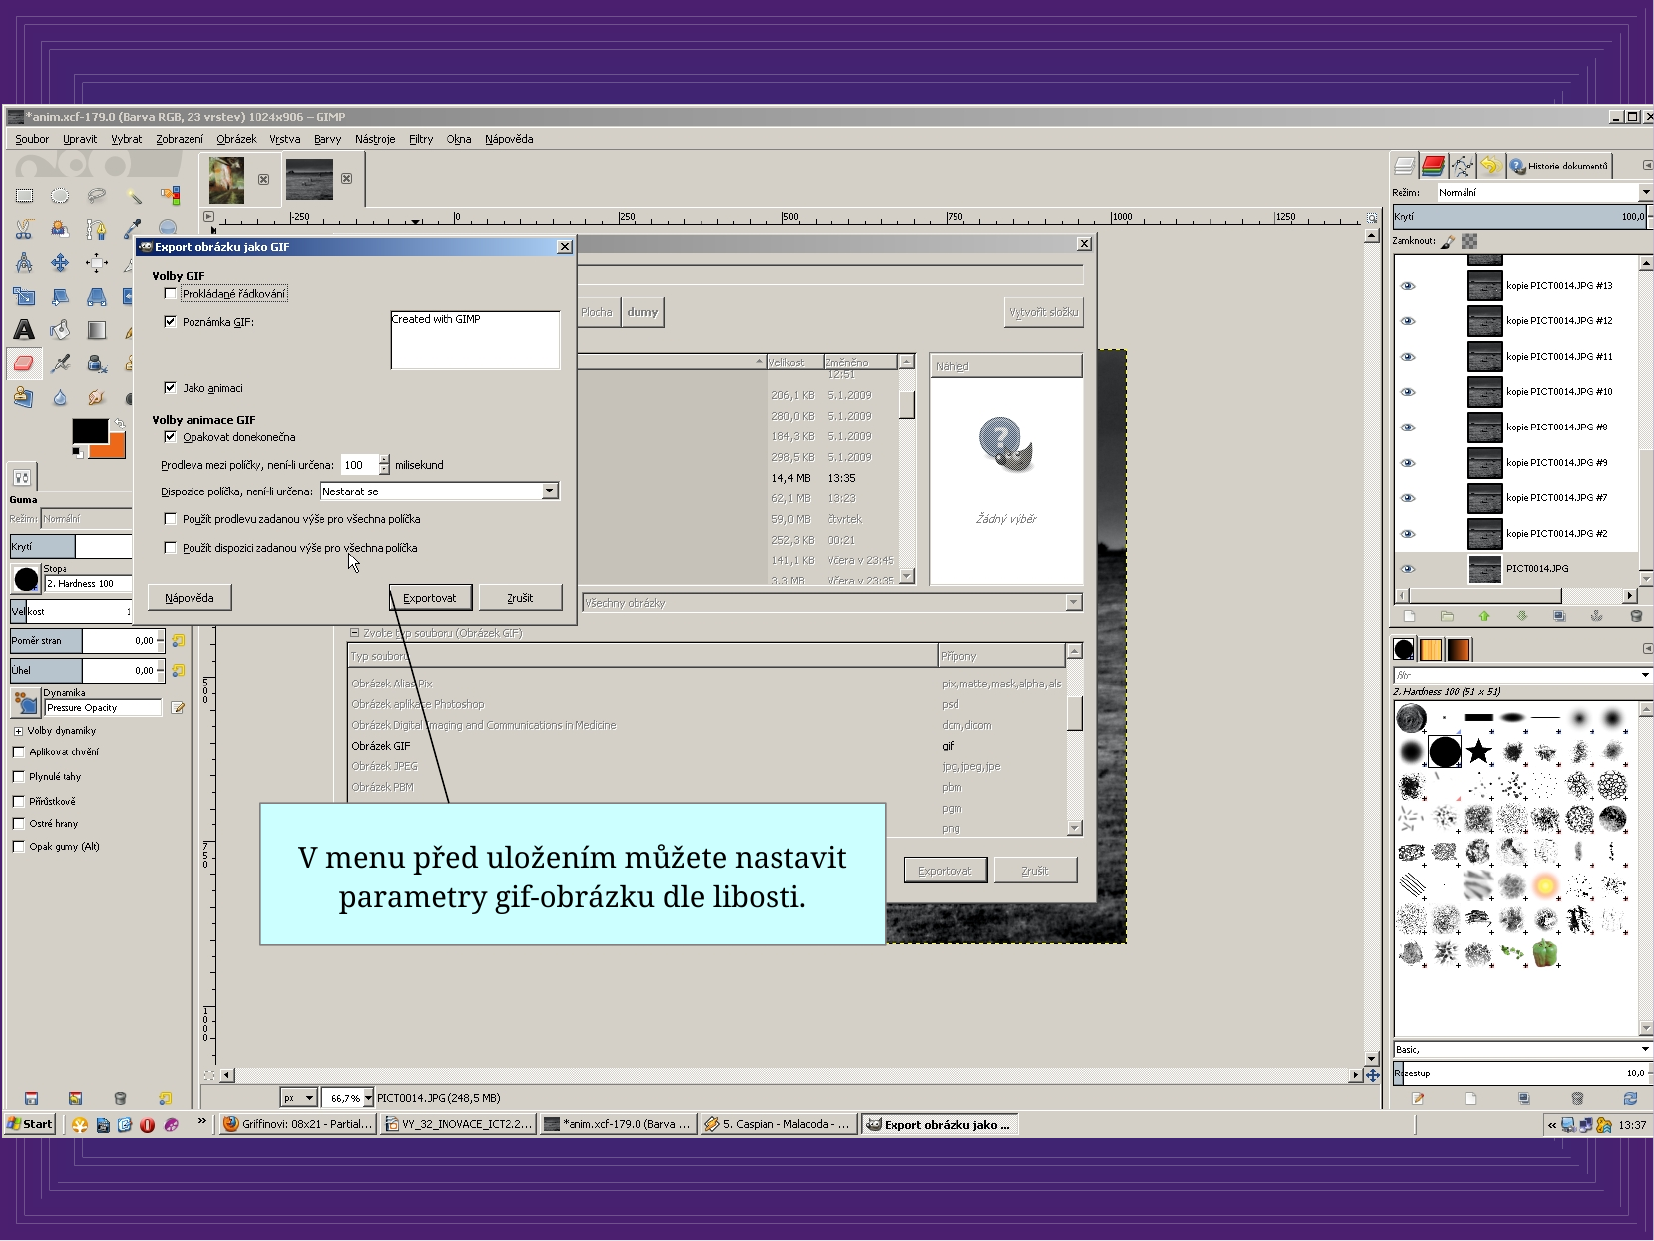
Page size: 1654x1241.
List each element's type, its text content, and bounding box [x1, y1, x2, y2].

text_box V menu před uložením můžete nastavit parametry gif-obrázku dle libosti. [259, 803, 886, 945]
picture [2, 104, 1654, 1138]
